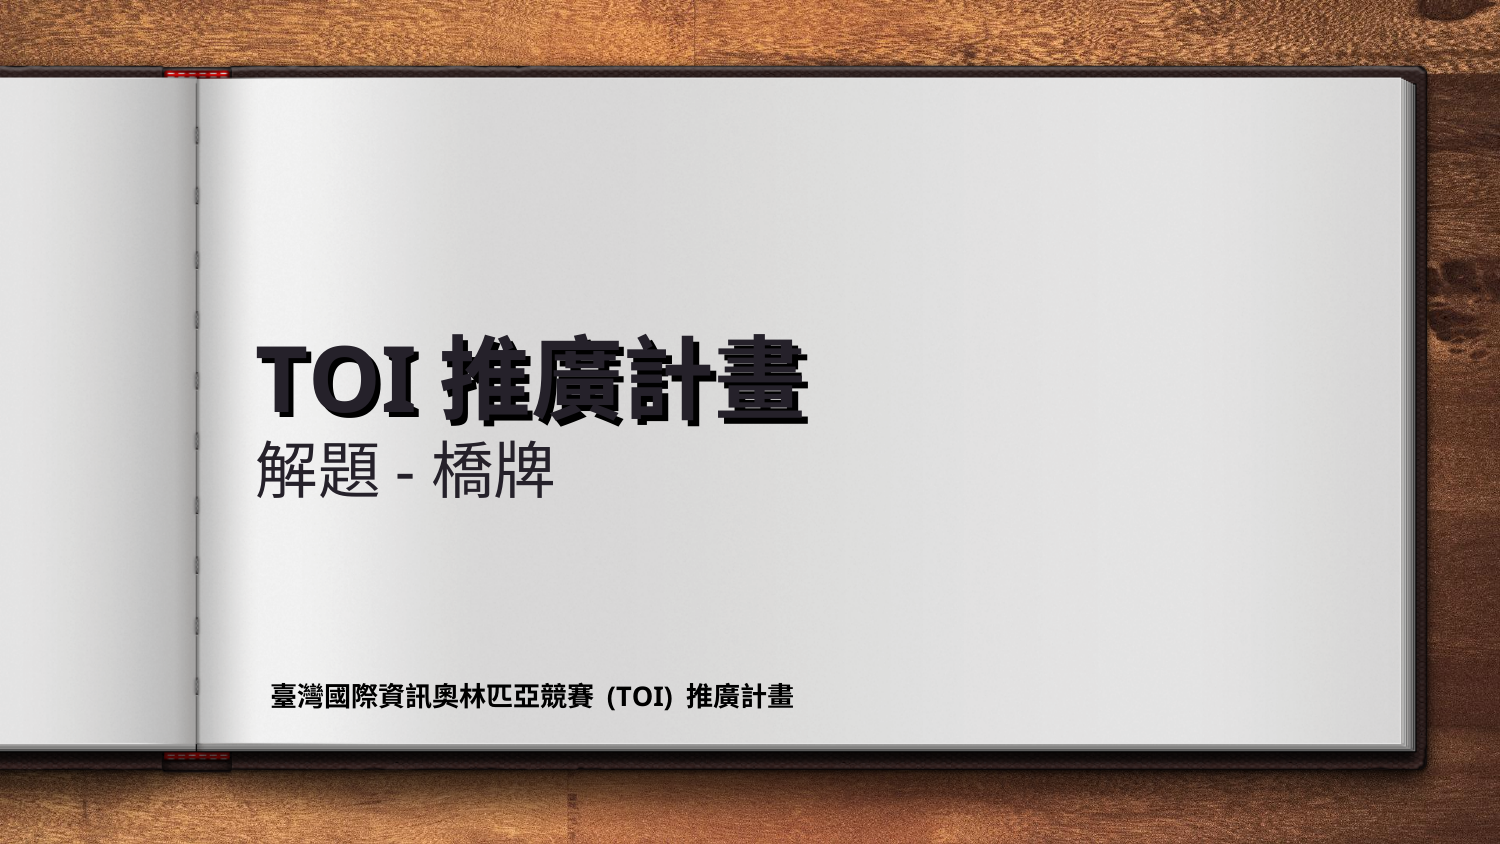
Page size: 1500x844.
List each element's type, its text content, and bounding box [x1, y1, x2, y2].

title TOI推廣計畫 解題-橋牌 [240, 262, 894, 565]
